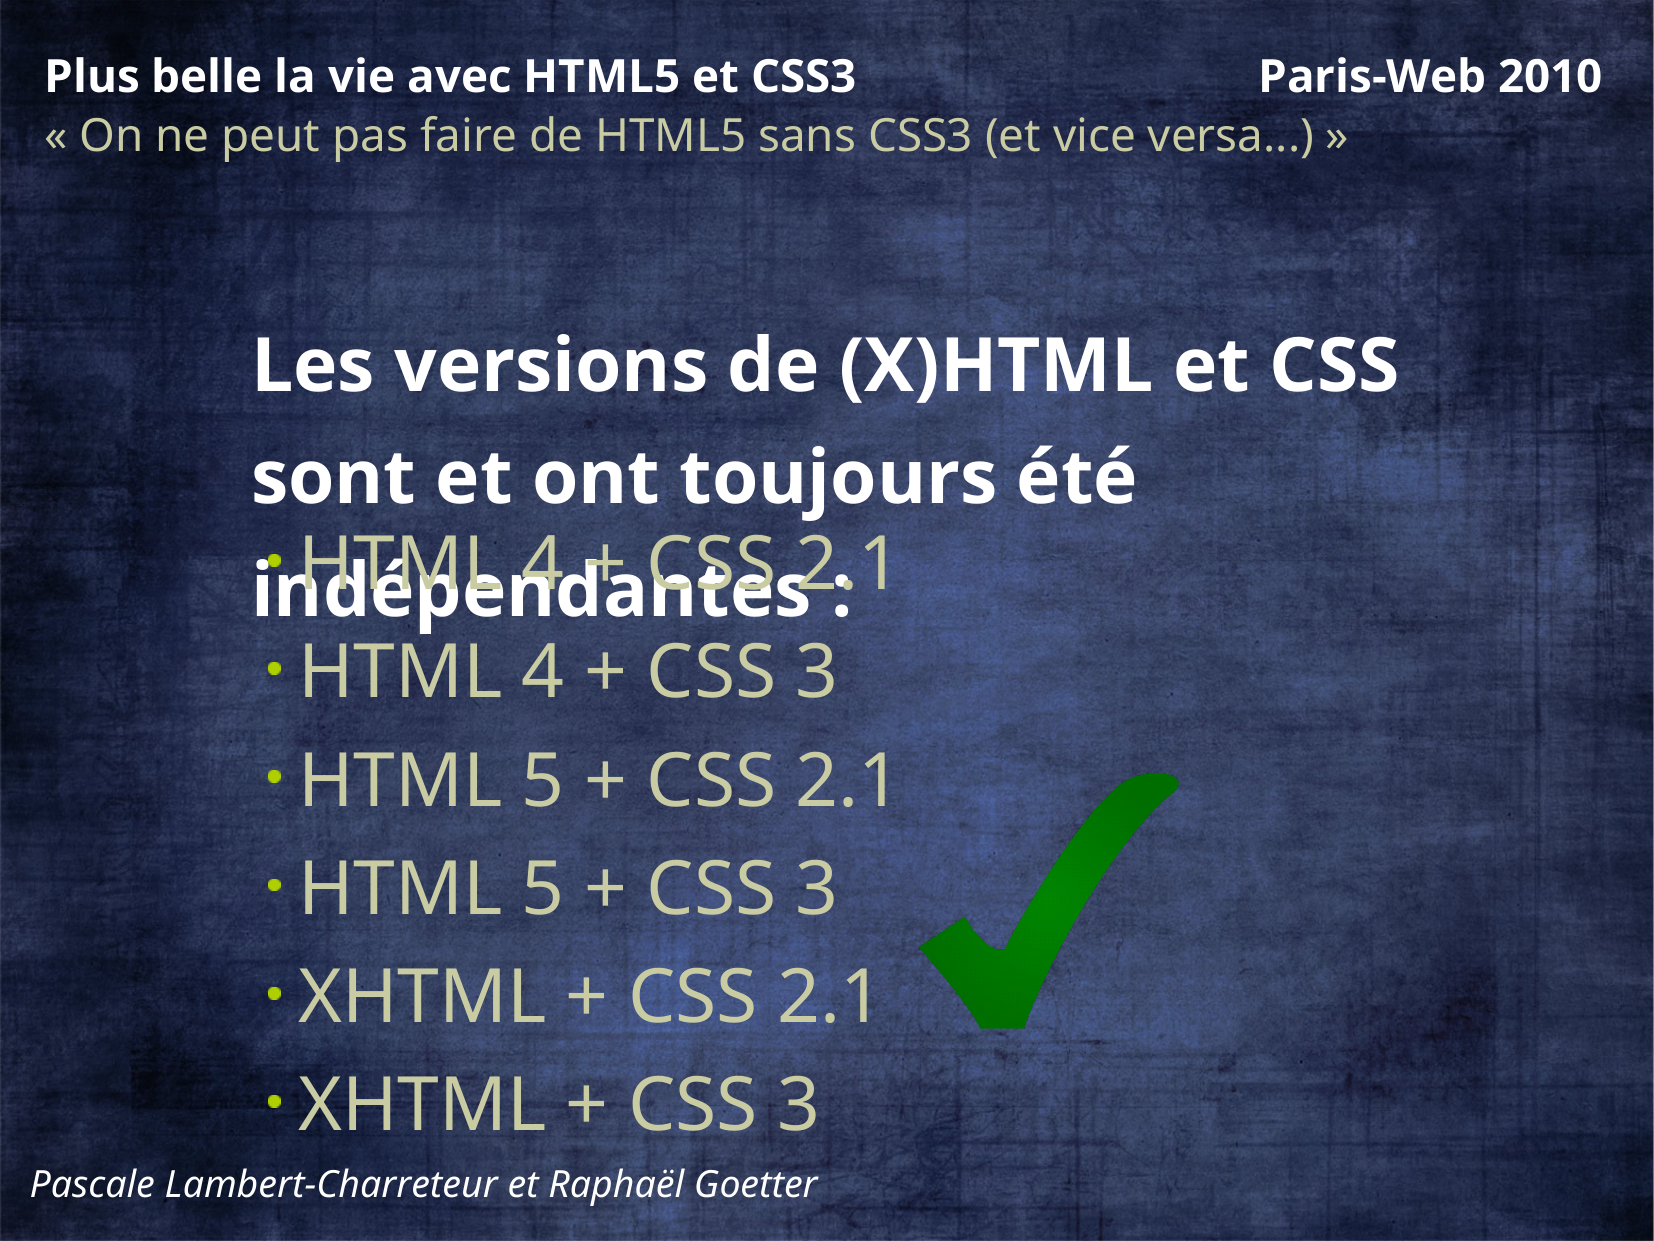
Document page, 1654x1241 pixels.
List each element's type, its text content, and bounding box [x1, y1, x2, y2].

picture [0, 0, 1654, 1241]
text_box Pascale Lambert-Charreteur et Raphaël Goetter [29, 1157, 1329, 1201]
text_box « On ne peut pas faire de HTML5 sans CSS3 (et vice versa...) » [29, 88, 1447, 156]
text_box Plus belle la vie avec HTML5 et CSS3 [29, 29, 1063, 88]
text_box Les versions de (X)HTML et CSS sont et ont toujours été indépendantes : [236, 293, 1565, 488]
text_box HTML 4 + CSS 2.1 HTML 4 + CSS 3 HTML 5 + CSS 2.1 HTML 5 + CSS 3 XHTML + CSS 2.1 XHTML + CSS 3 [253, 501, 1140, 1057]
